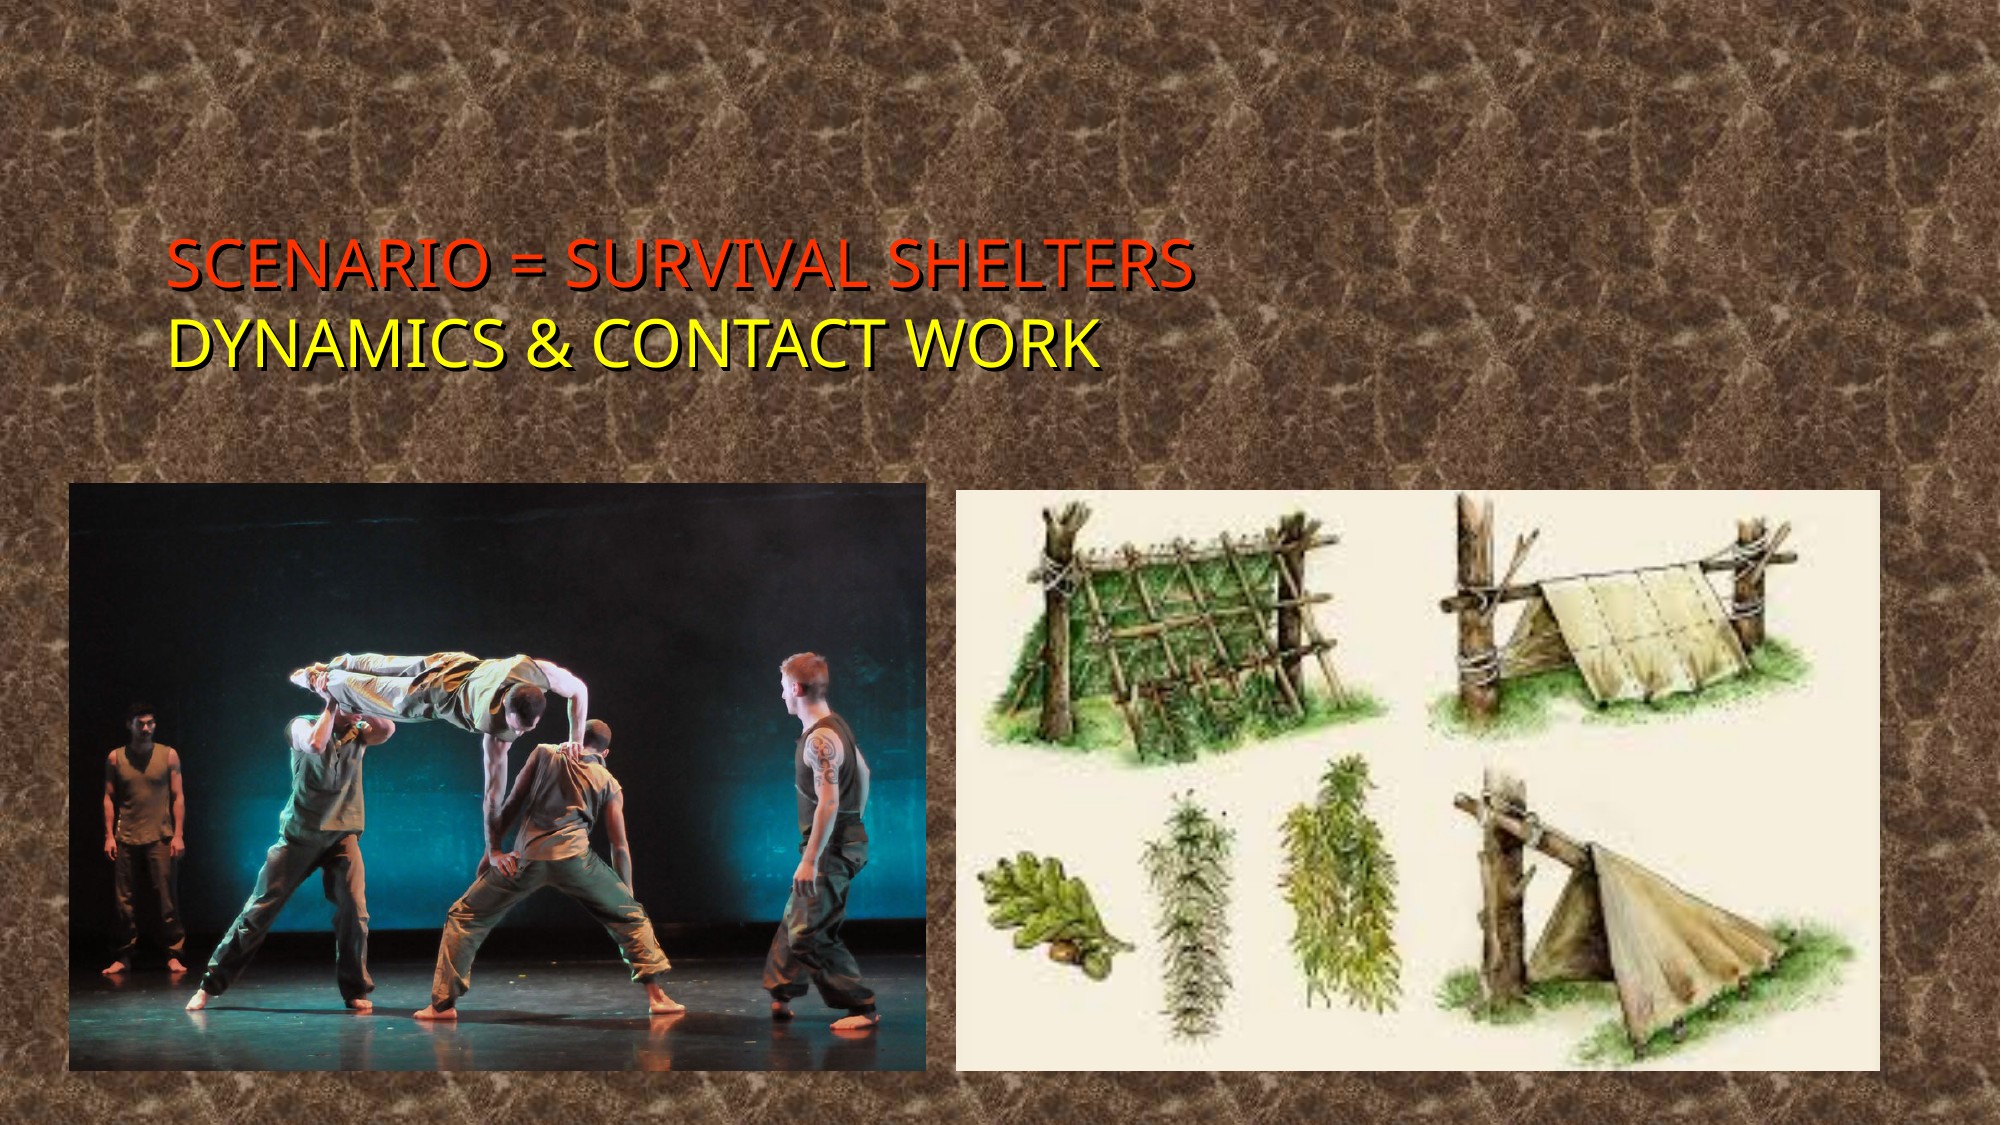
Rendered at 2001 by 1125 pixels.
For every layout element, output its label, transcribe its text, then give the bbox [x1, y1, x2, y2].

title SCENARIO = SURVIVAL SHELTERS DYNAMICS & CONTACT WORK [150, 144, 1776, 458]
picture [69, 483, 926, 1071]
picture [956, 490, 1880, 1071]
